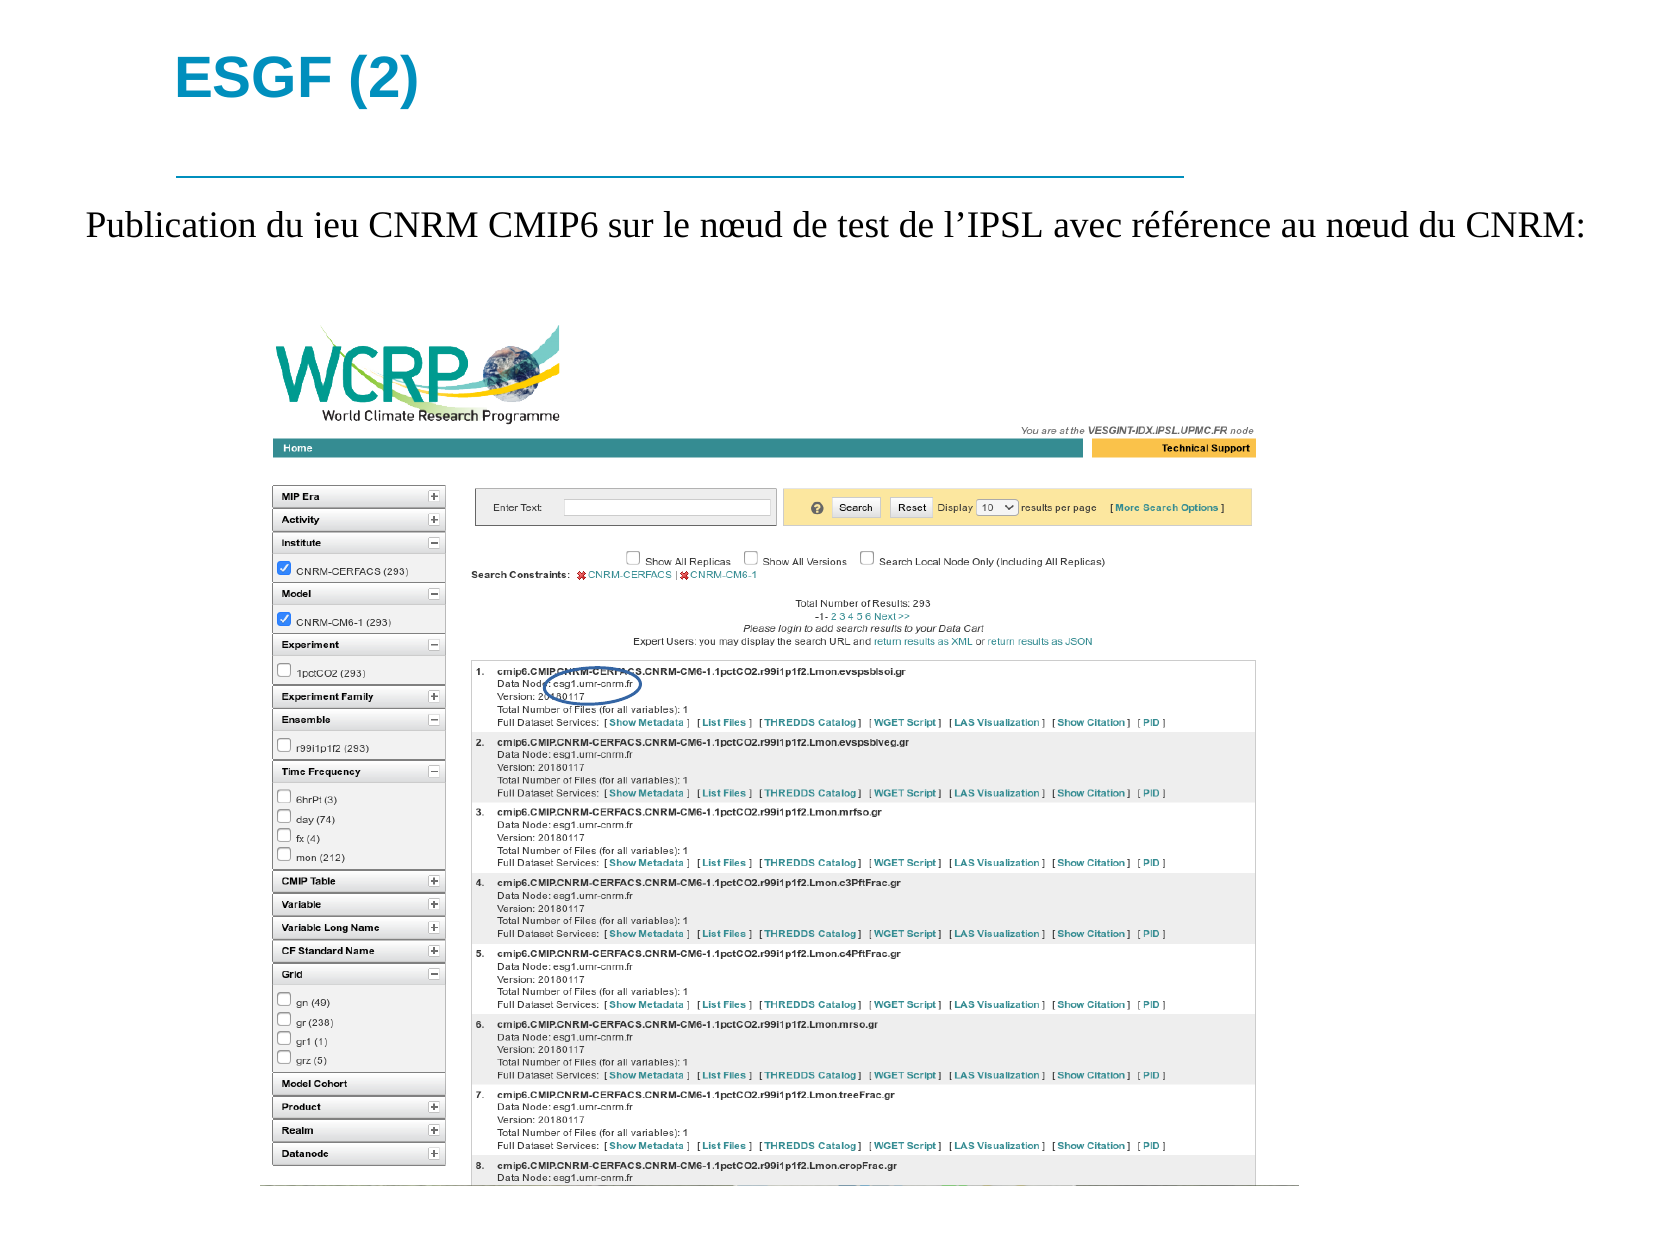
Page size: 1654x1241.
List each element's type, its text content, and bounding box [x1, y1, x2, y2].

text_box Publication du jeu CNRM CMIP6 sur le nœud de test de l’IPSL avec référence au nœud du CNRM: [70, 196, 1607, 238]
title ESGF (2) [174, 0, 1654, 156]
picture [0, 238, 1607, 1241]
